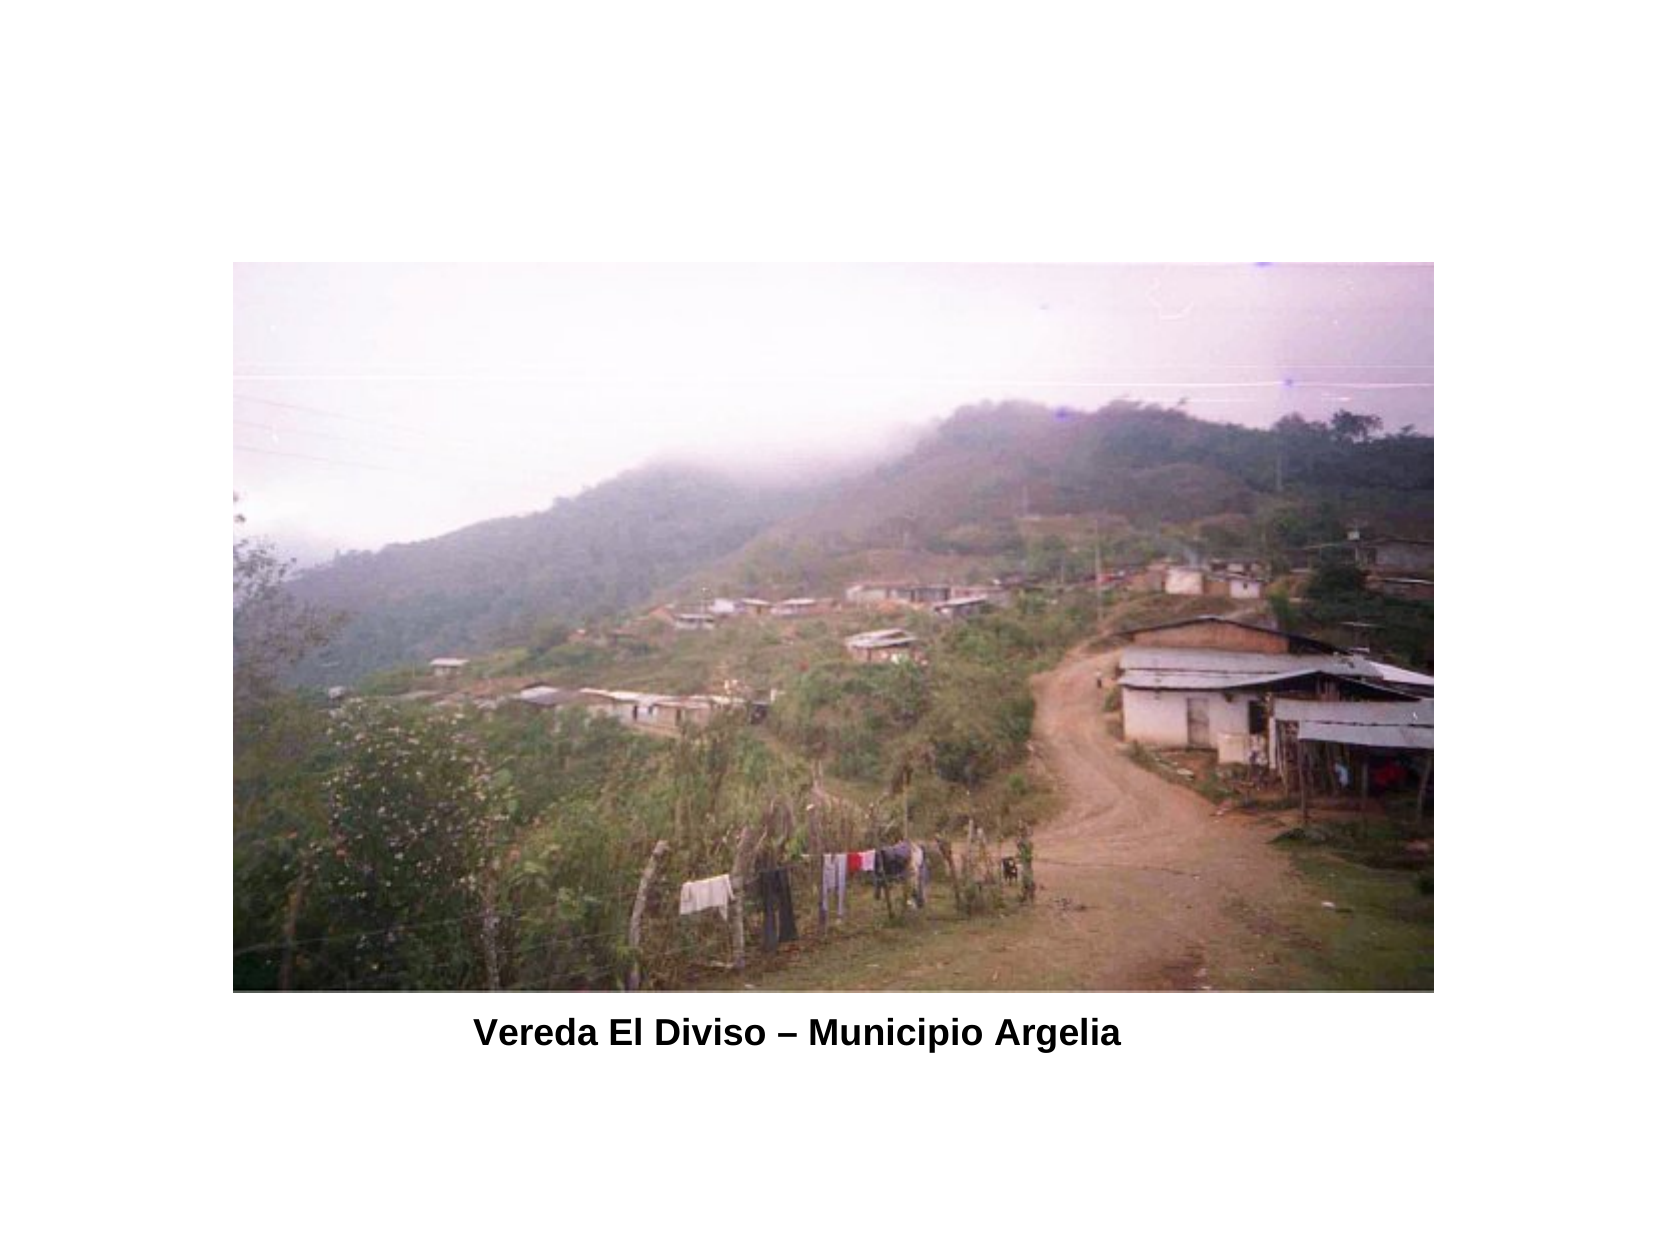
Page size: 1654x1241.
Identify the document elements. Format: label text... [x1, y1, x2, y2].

picture [233, 262, 1434, 993]
text_box Vereda El Diviso – Municipio Argelia [383, 1003, 1211, 1062]
